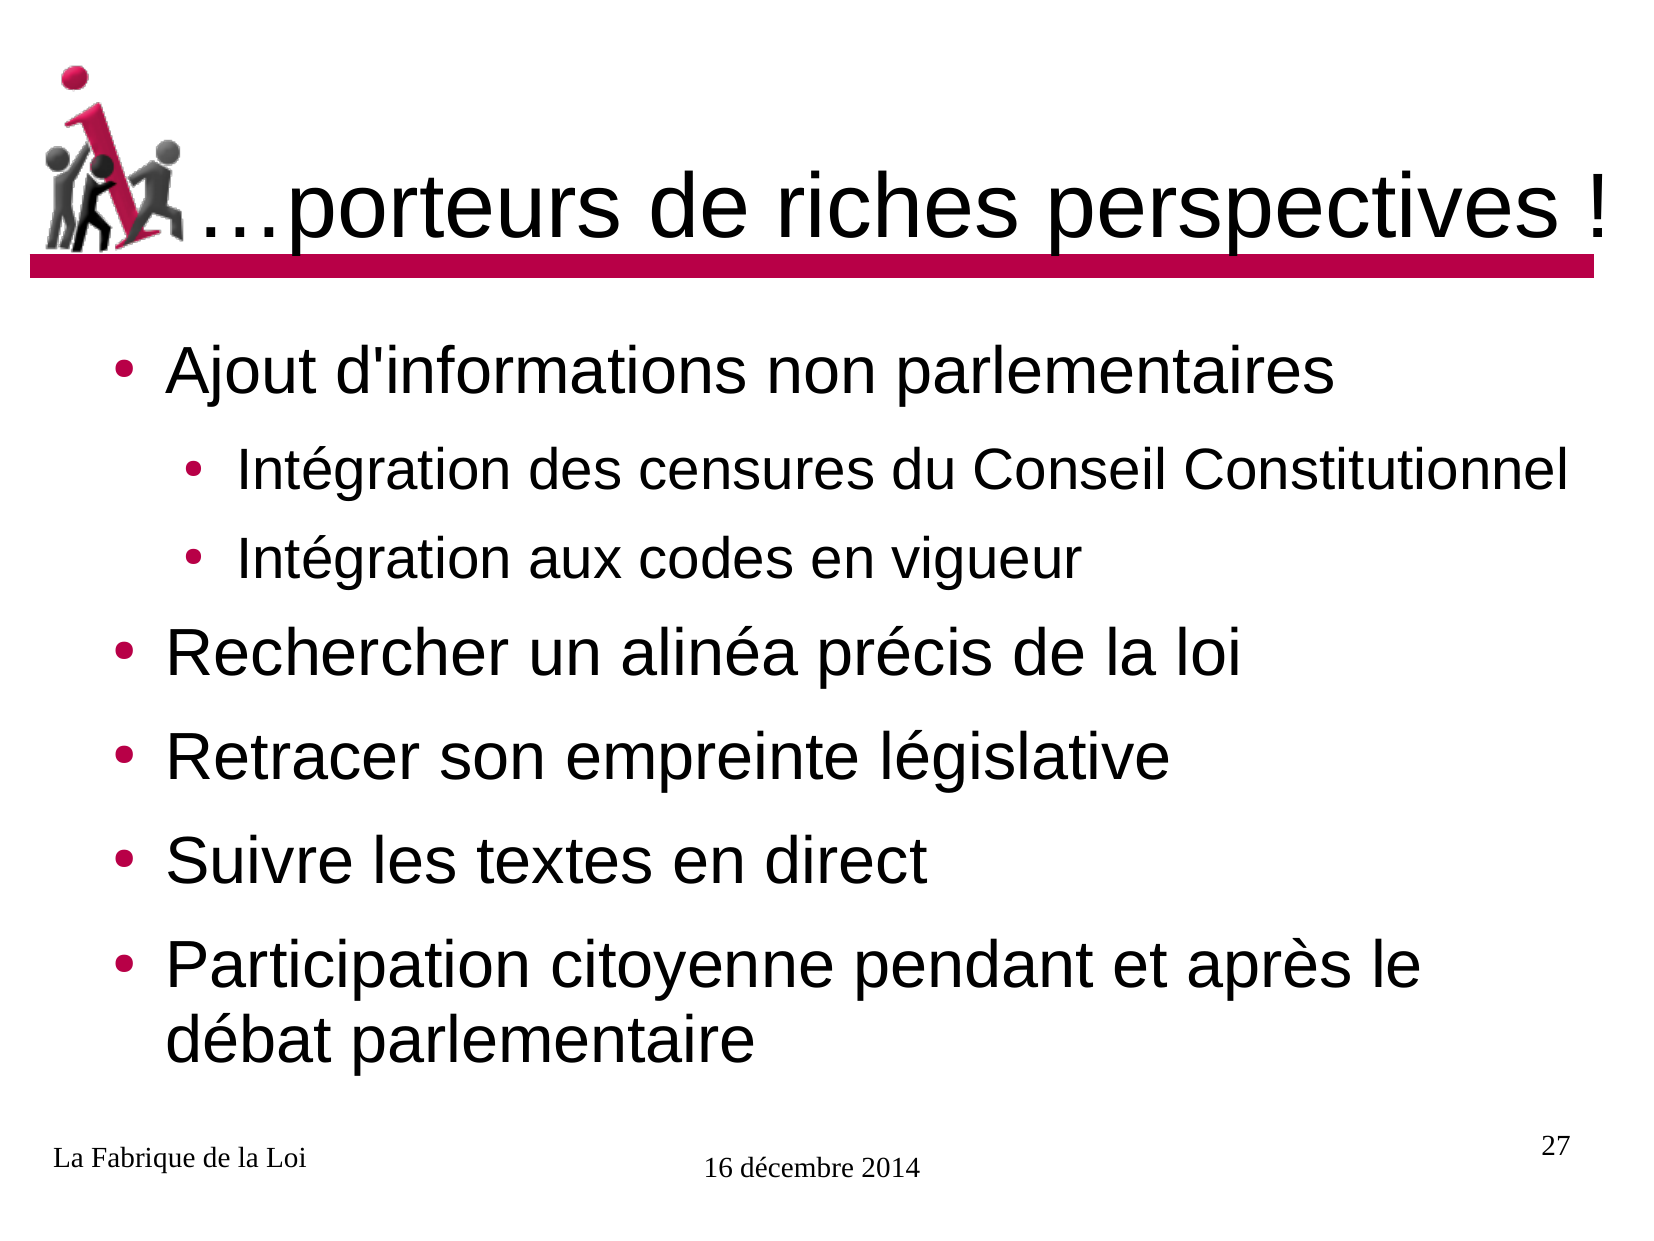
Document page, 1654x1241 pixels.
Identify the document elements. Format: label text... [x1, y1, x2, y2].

list Ajout d'informations non parlementaires Intégration des censures du Conseil Constitutionnel Intégration aux codes en vigueur Rechercher un alinéa précis de la loi Retracer son empreinte législative Suivre les textes en direct Participation citoyenne pendant et après le débat parlementaire [94, 333, 1583, 1152]
title …porteurs de riches perspectives ! [194, 102, 1619, 310]
picture [29, 60, 210, 254]
